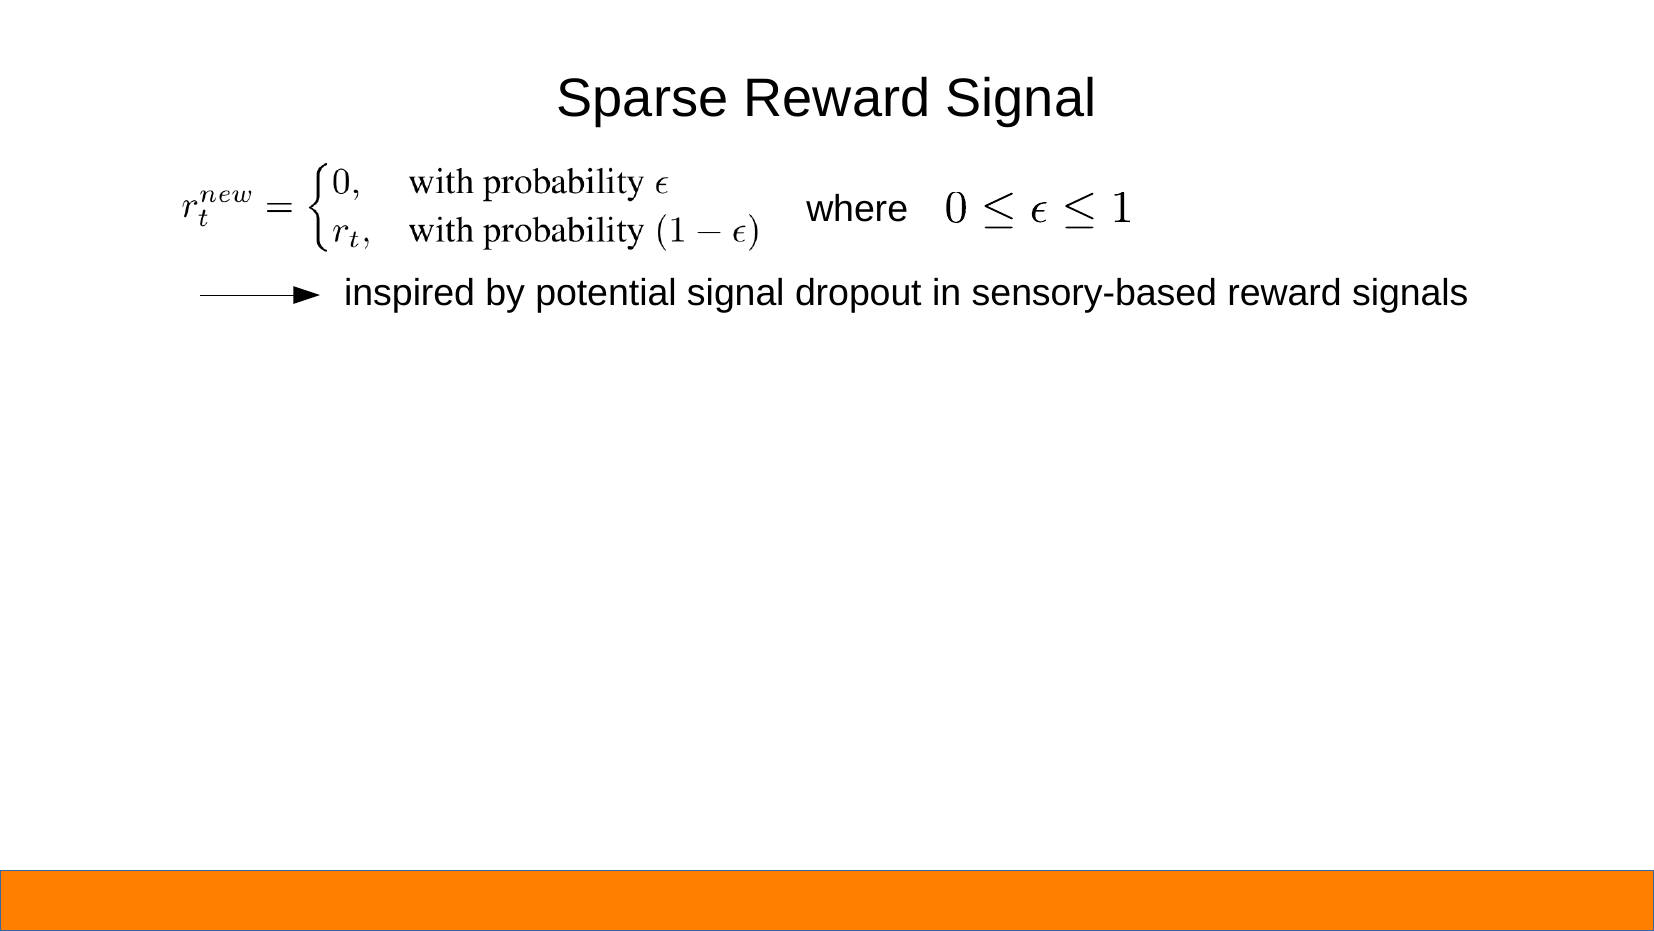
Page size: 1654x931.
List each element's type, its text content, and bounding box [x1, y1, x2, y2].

picture [944, 192, 1134, 229]
text_box where inspired by potential signal dropout in sensory-based reward signals [140, 96, 1596, 364]
text_box [0, 870, 1654, 931]
text_box Sparse Reward Signal [253, 60, 1400, 96]
